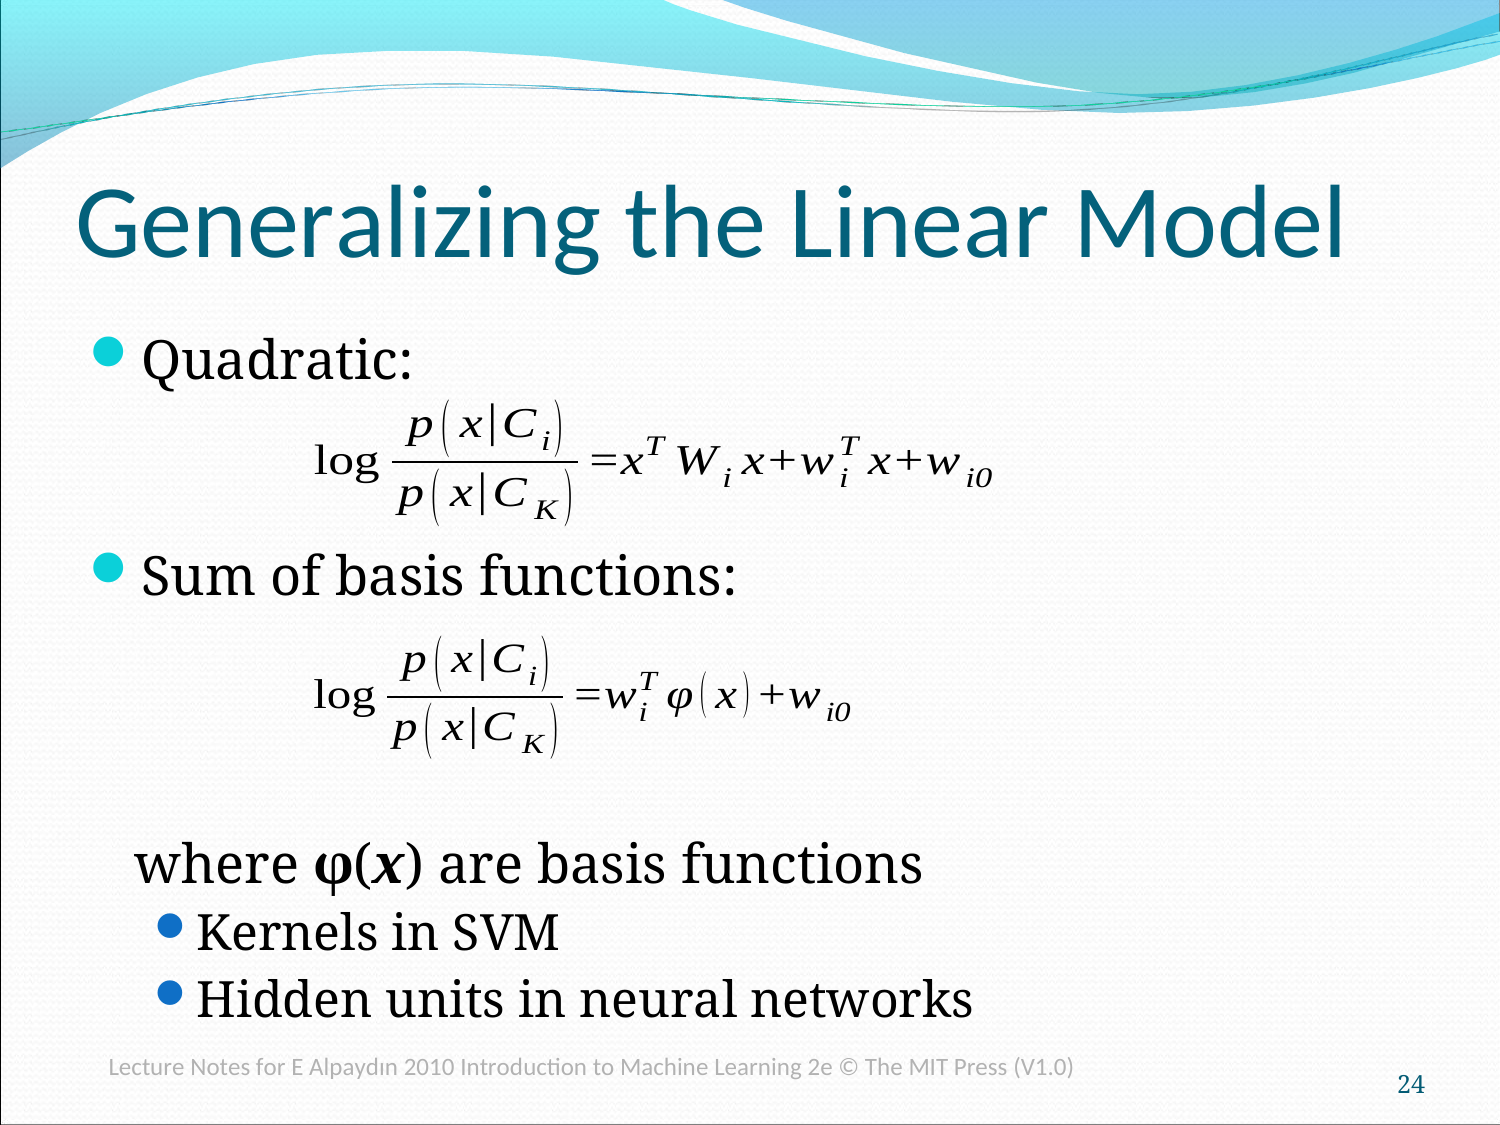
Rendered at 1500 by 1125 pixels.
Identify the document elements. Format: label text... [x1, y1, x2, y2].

chart [301, 633, 868, 762]
text_box Generalizing the Linear Model [75, 21, 1426, 279]
picture [0, 0, 1500, 1125]
text_box Quadratic: Sum of basis functions: where φ(x) are basis functions Kernels in SVM Hidden units in neural networks [75, 324, 1426, 1047]
chart [301, 397, 1010, 529]
text_box Lecture Notes for E Alpaydın 2010 Introduction to Machine Learning 2e © The MIT Press (V1.0) [93, 1042, 1254, 1103]
text_box <number> [1299, 1042, 1426, 1103]
